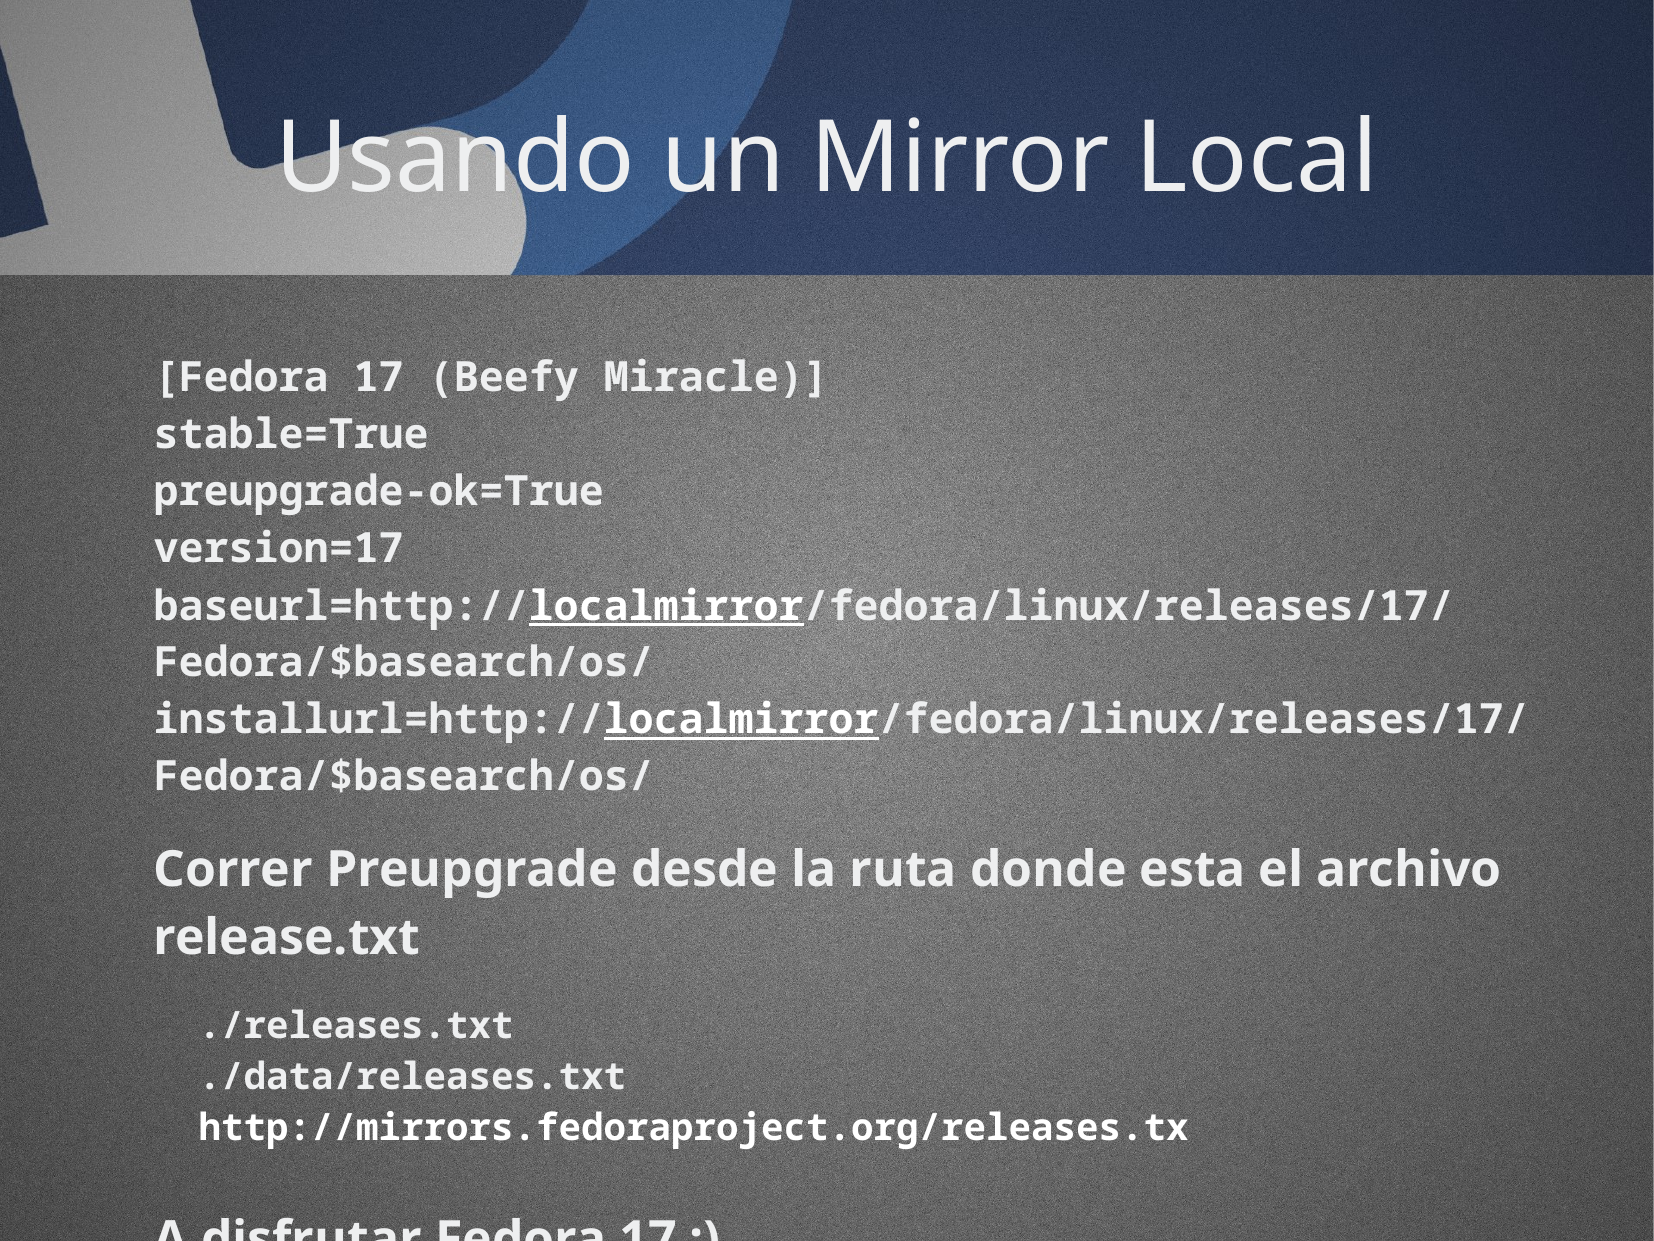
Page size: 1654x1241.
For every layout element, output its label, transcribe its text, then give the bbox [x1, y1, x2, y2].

picture [166, 1227, 175, 1241]
picture [502, 1234, 513, 1241]
title Usando un Mirror Local [82, 49, 1571, 257]
list [Fedora 17 (Beefy Miracle)] stable=True preupgrade-ok=True version=17 baseurl=http://localmirror/fedora/linux/releases/17/Fedora/$basearch/os/ installurl=http://localmirror/fedora/linux/releases/17/Fedora/$basearch/os/ Correr Preupgrade desde la ruta donde esta el archivo release.txt ./releases.txt ./data/releases.txt http://mirrors.fedoraproject.org/releases.tx A disfrutar Fedora 17 :) [82, 290, 1571, 1136]
picture [0, 0, 1654, 1241]
picture [533, 1234, 544, 1241]
picture [472, 1234, 482, 1239]
picture [211, 1234, 222, 1241]
